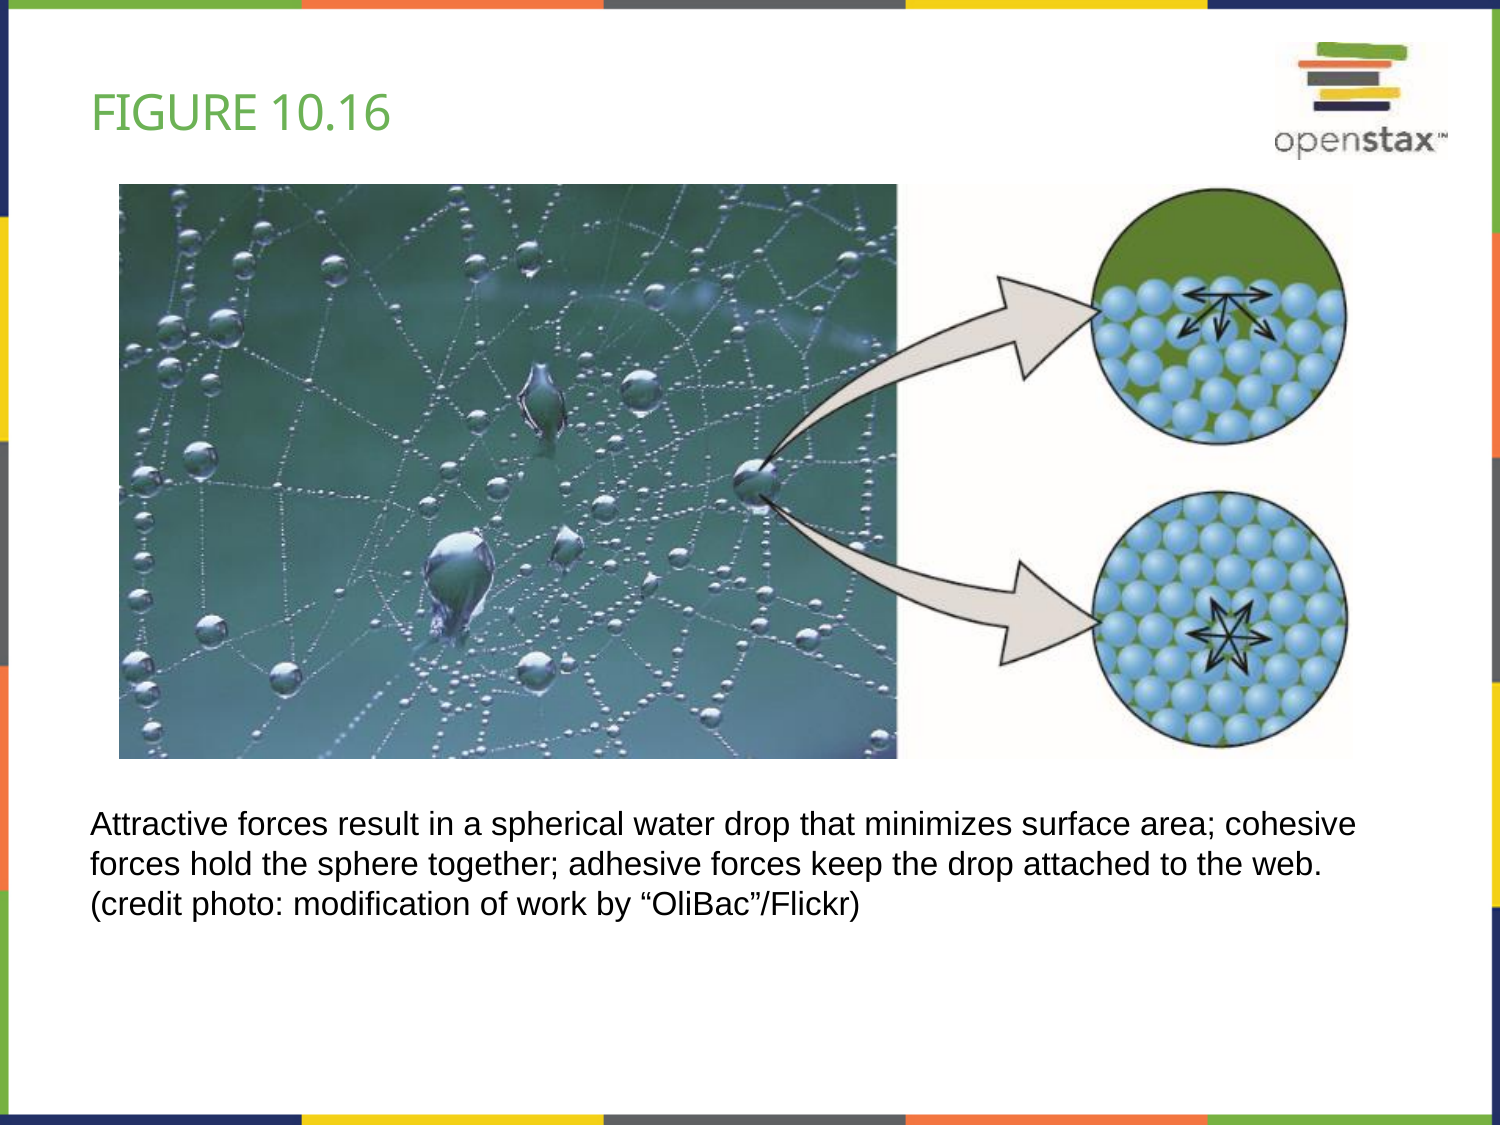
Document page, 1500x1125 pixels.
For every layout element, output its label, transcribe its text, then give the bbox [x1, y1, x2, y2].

list Attractive forces result in a spherical water drop that minimizes surface area; cohesive forces hold the sphere together; adhesive forces keep the drop attached to the web. (credit photo: modification of work by “OliBac”/Flickr) [75, 794, 1398, 986]
picture [0, 0, 1500, 1125]
title Figure 10.16 [75, 39, 1398, 148]
